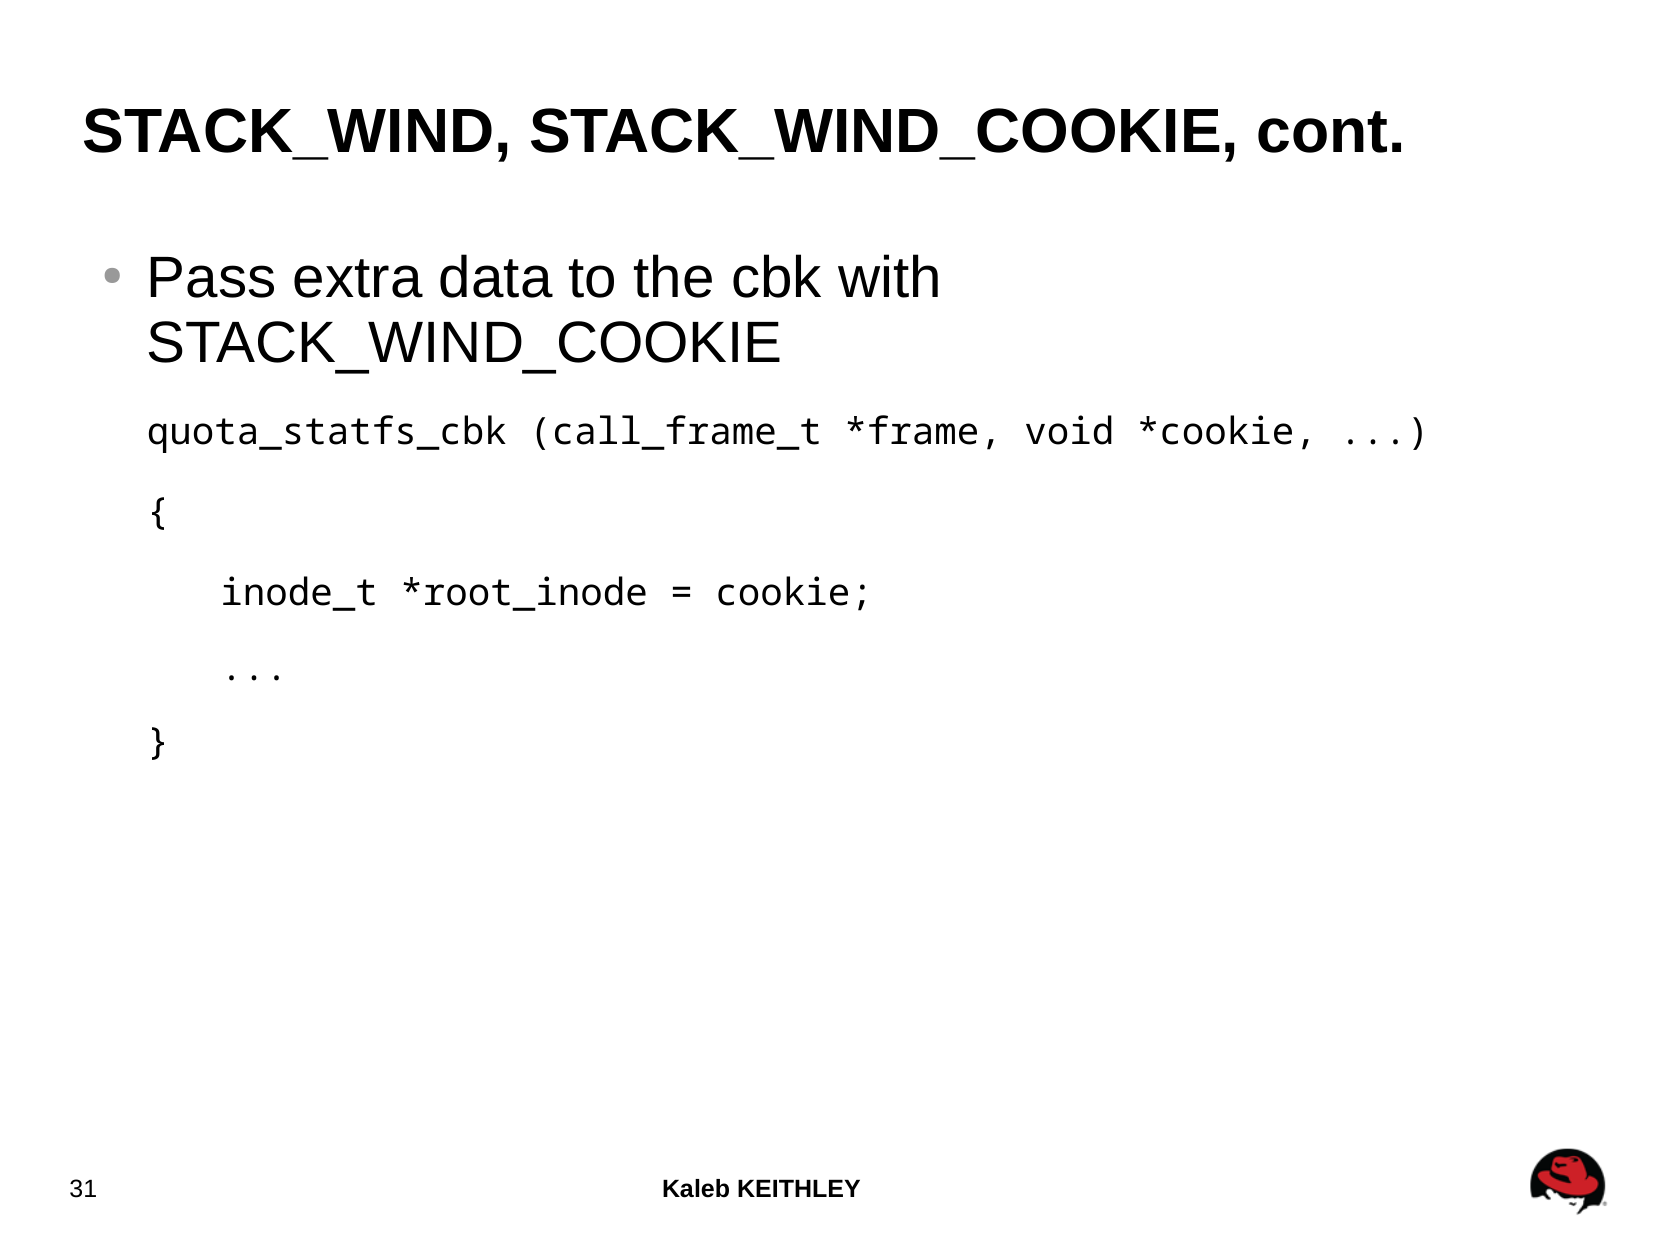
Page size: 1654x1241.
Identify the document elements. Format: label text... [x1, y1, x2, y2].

picture [1529, 1146, 1613, 1224]
title STACK_WIND, STACK_WIND_COOKIE, cont. [82, 37, 1571, 226]
list Pass extra data to the cbk with STACK_WIND_COOKIE quota_statfs_cbk (call_frame_t *frame, void *cookie, ...) { inode_t *root_inode = cookie; ... } [86, 244, 1576, 1039]
